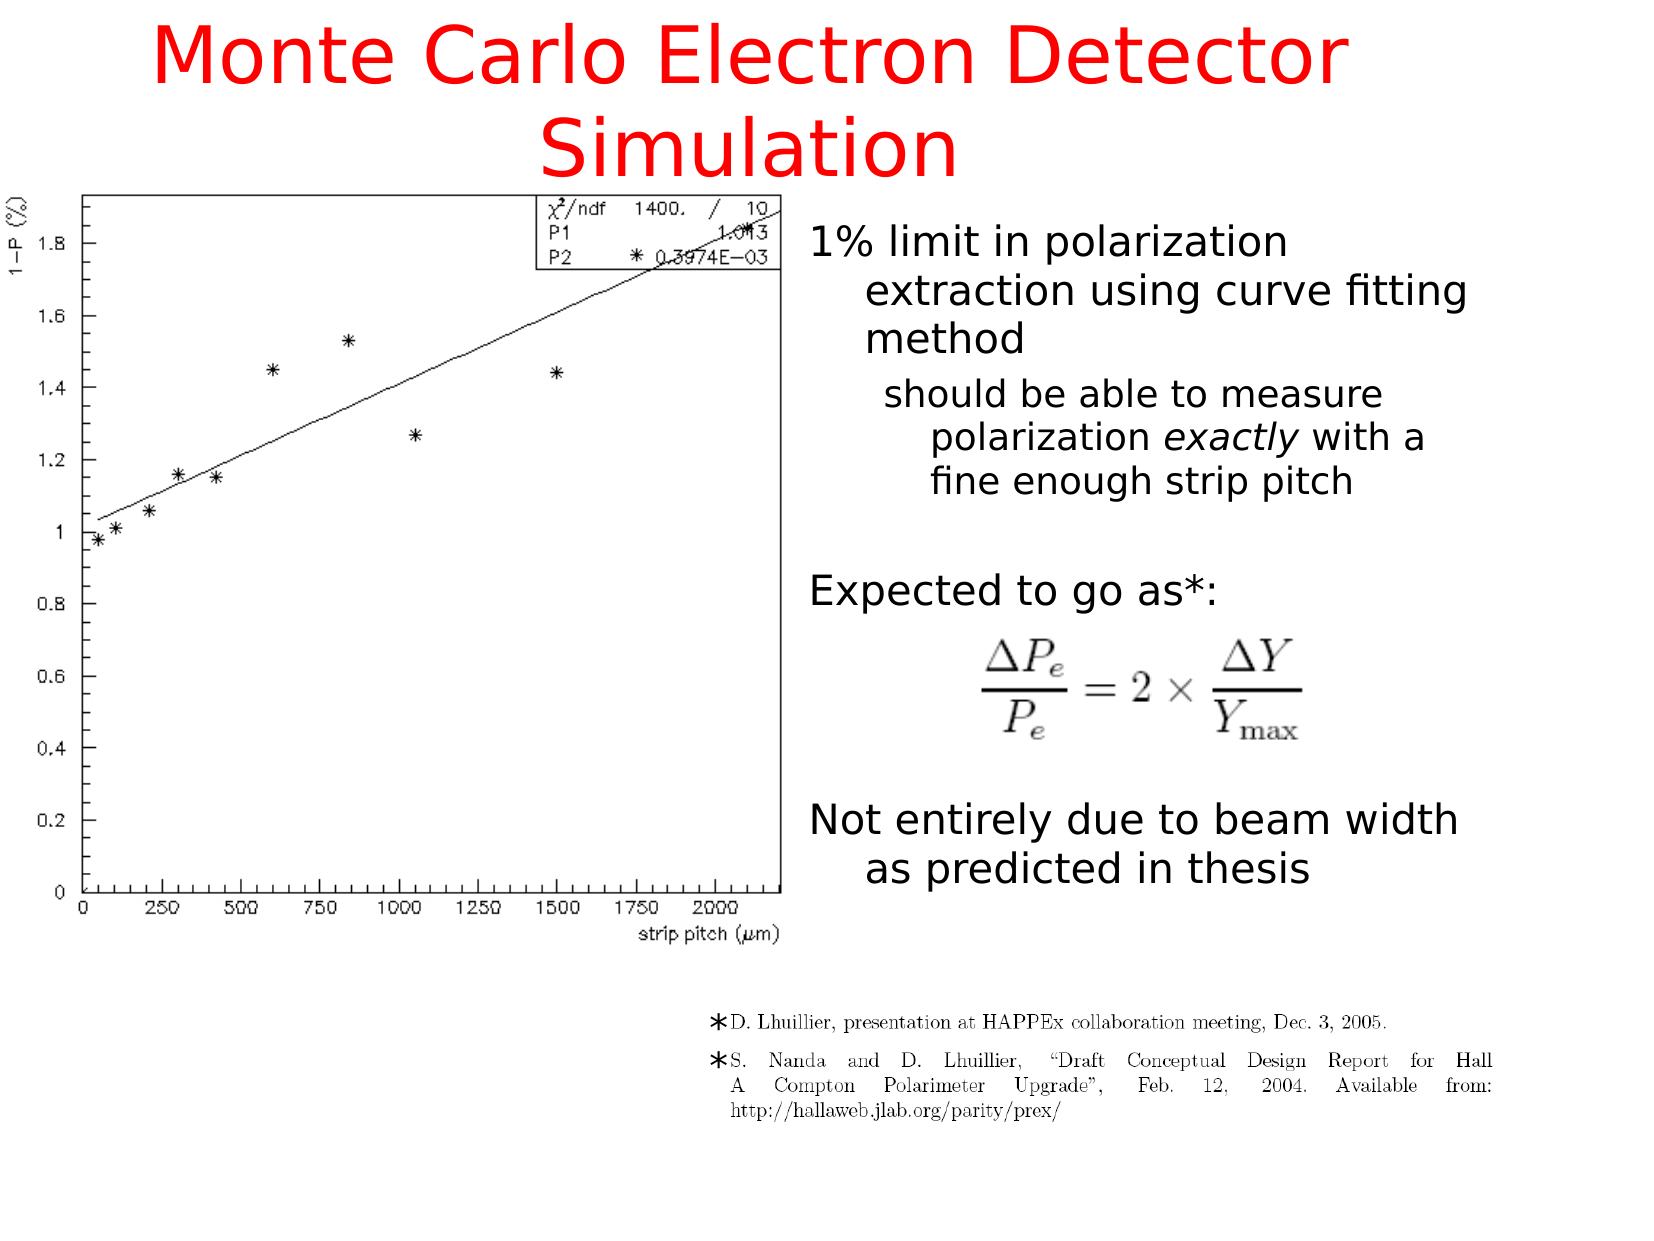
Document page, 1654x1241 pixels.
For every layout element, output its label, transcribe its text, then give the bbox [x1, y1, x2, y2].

text_box * [694, 999, 744, 1036]
picture [727, 1011, 1500, 1125]
title Monte Carlo Electron Detector Simulation [0, 2, 1500, 203]
picture [0, 188, 786, 951]
picture [961, 626, 1314, 757]
text_box * [694, 1036, 744, 1096]
text_box 1% limit in polarization extraction using curve fitting method should be able to measure polarization exactly with a fine enough strip pitch Expected to go as*: Not entirely due to beam width as predicted in thesis [793, 210, 1500, 1011]
